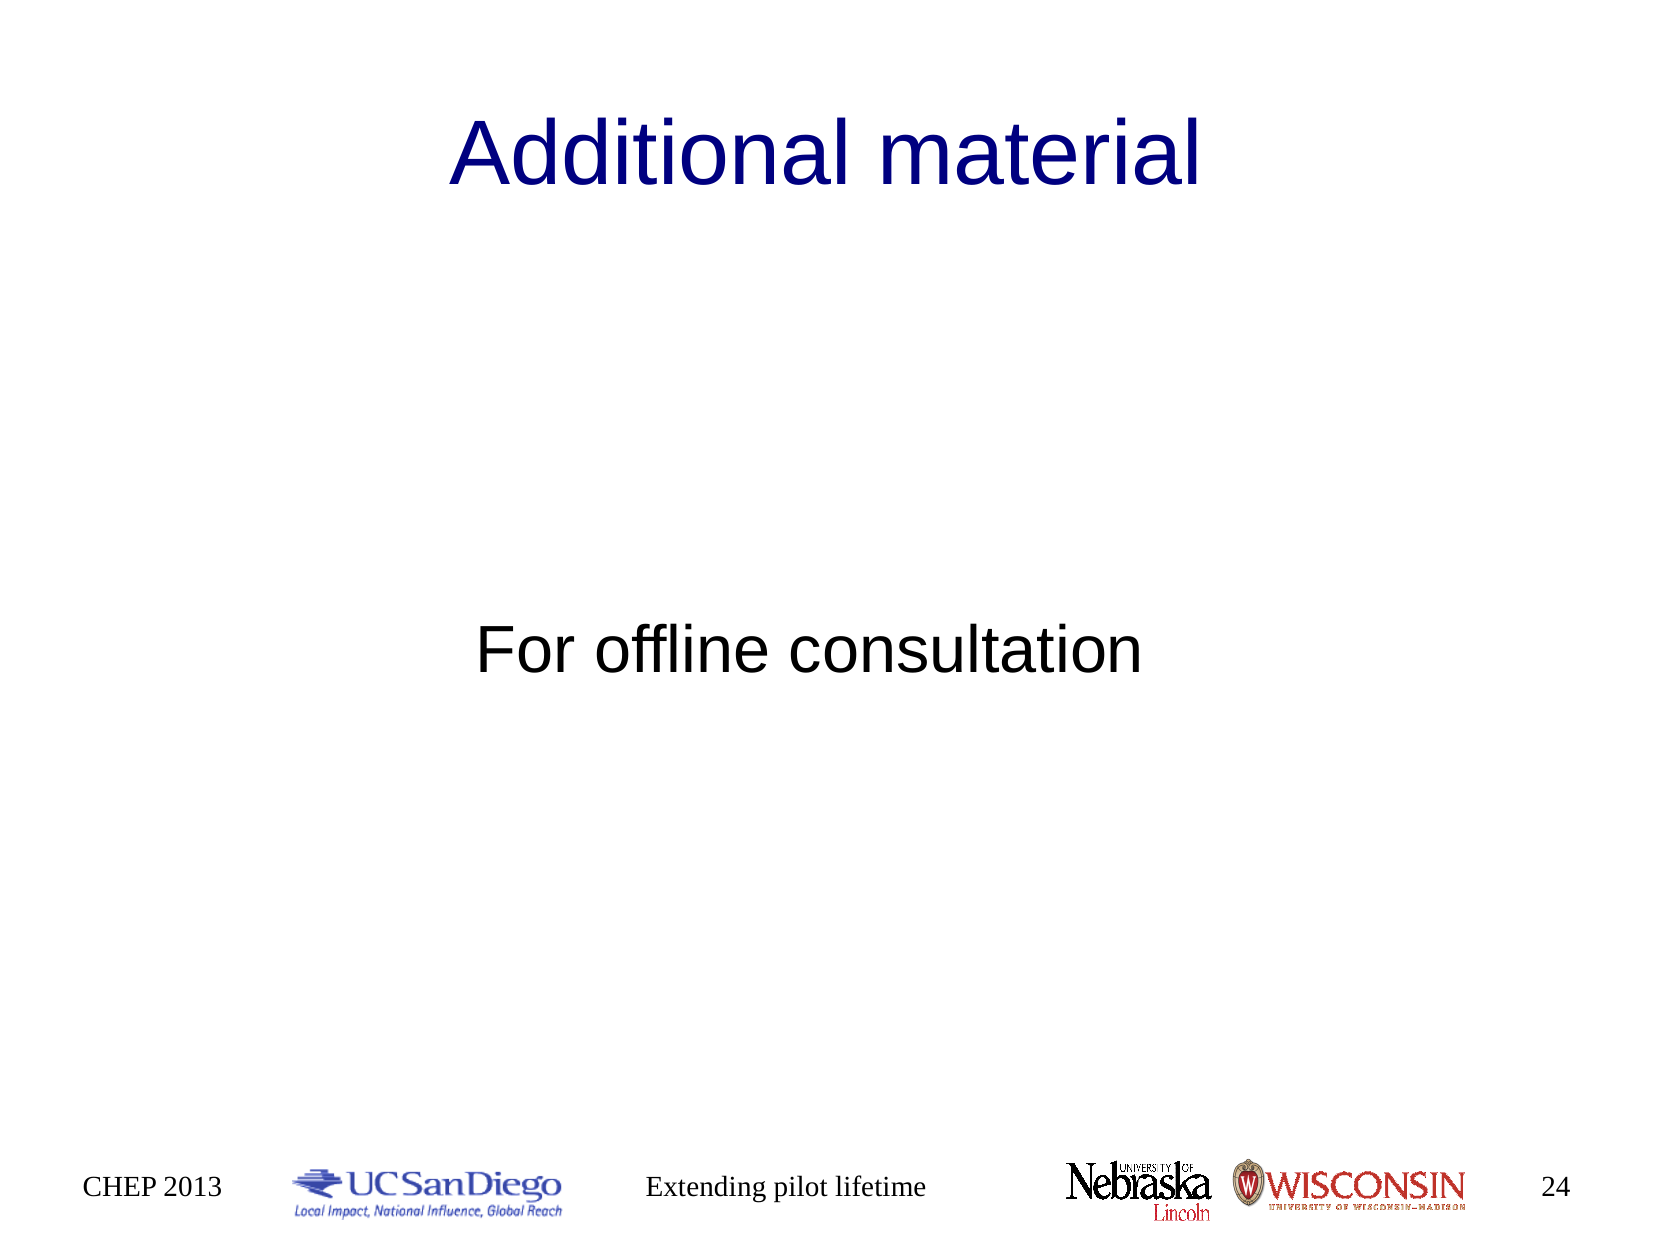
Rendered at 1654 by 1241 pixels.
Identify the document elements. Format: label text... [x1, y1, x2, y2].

picture [292, 1169, 563, 1220]
subtitle For offline consultation [82, 290, 1538, 1010]
picture [1066, 1160, 1212, 1221]
picture [1232, 1158, 1465, 1210]
title Additional material [82, 49, 1571, 257]
